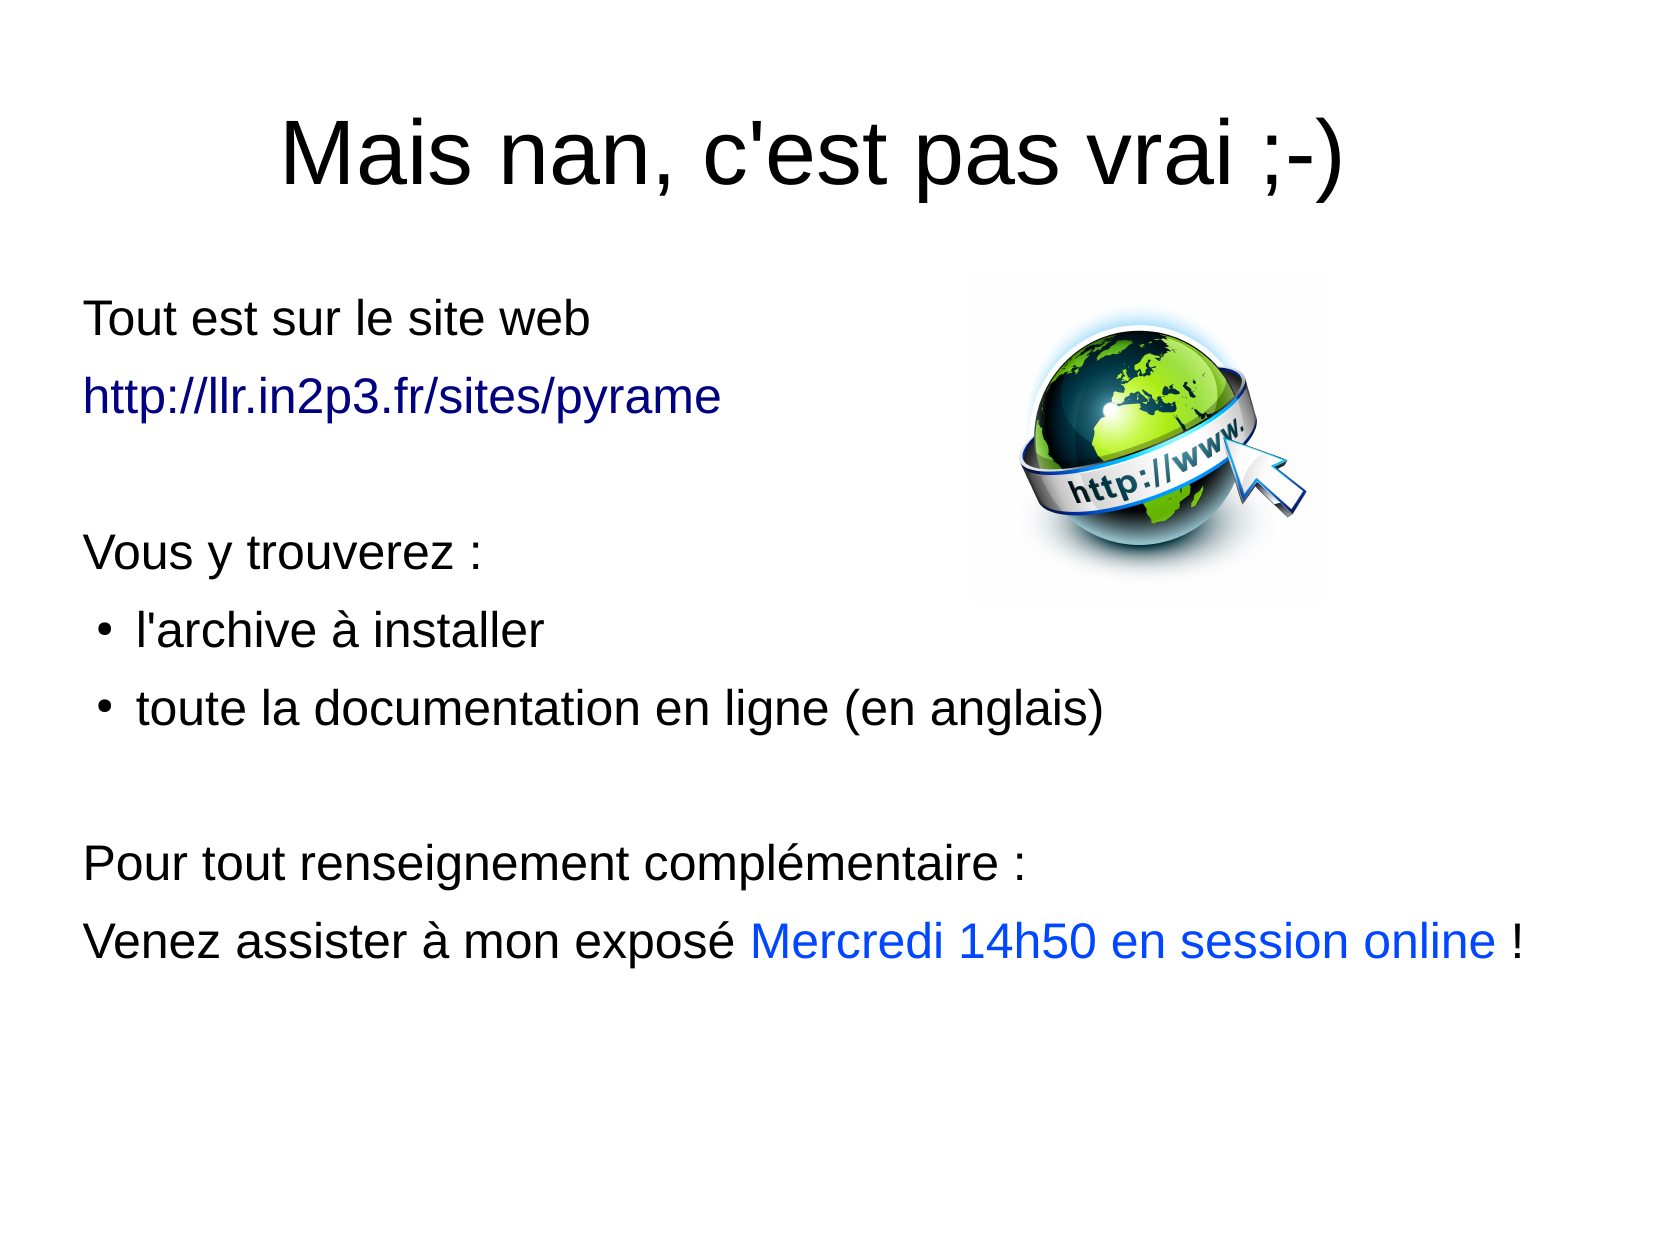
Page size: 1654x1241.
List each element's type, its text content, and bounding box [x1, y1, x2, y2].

list Tout est sur le site web http://llr.in2p3.fr/sites/pyrame Vous y trouverez : l'archive à installer toute la documentation en ligne (en anglais) Pour tout renseignement complémentaire : Venez assister à mon exposé Mercredi 14h50 en session online ! [82, 290, 1571, 1010]
title Mais nan, c'est pas vrai ;-) [82, 49, 1571, 257]
picture [973, 271, 1323, 602]
